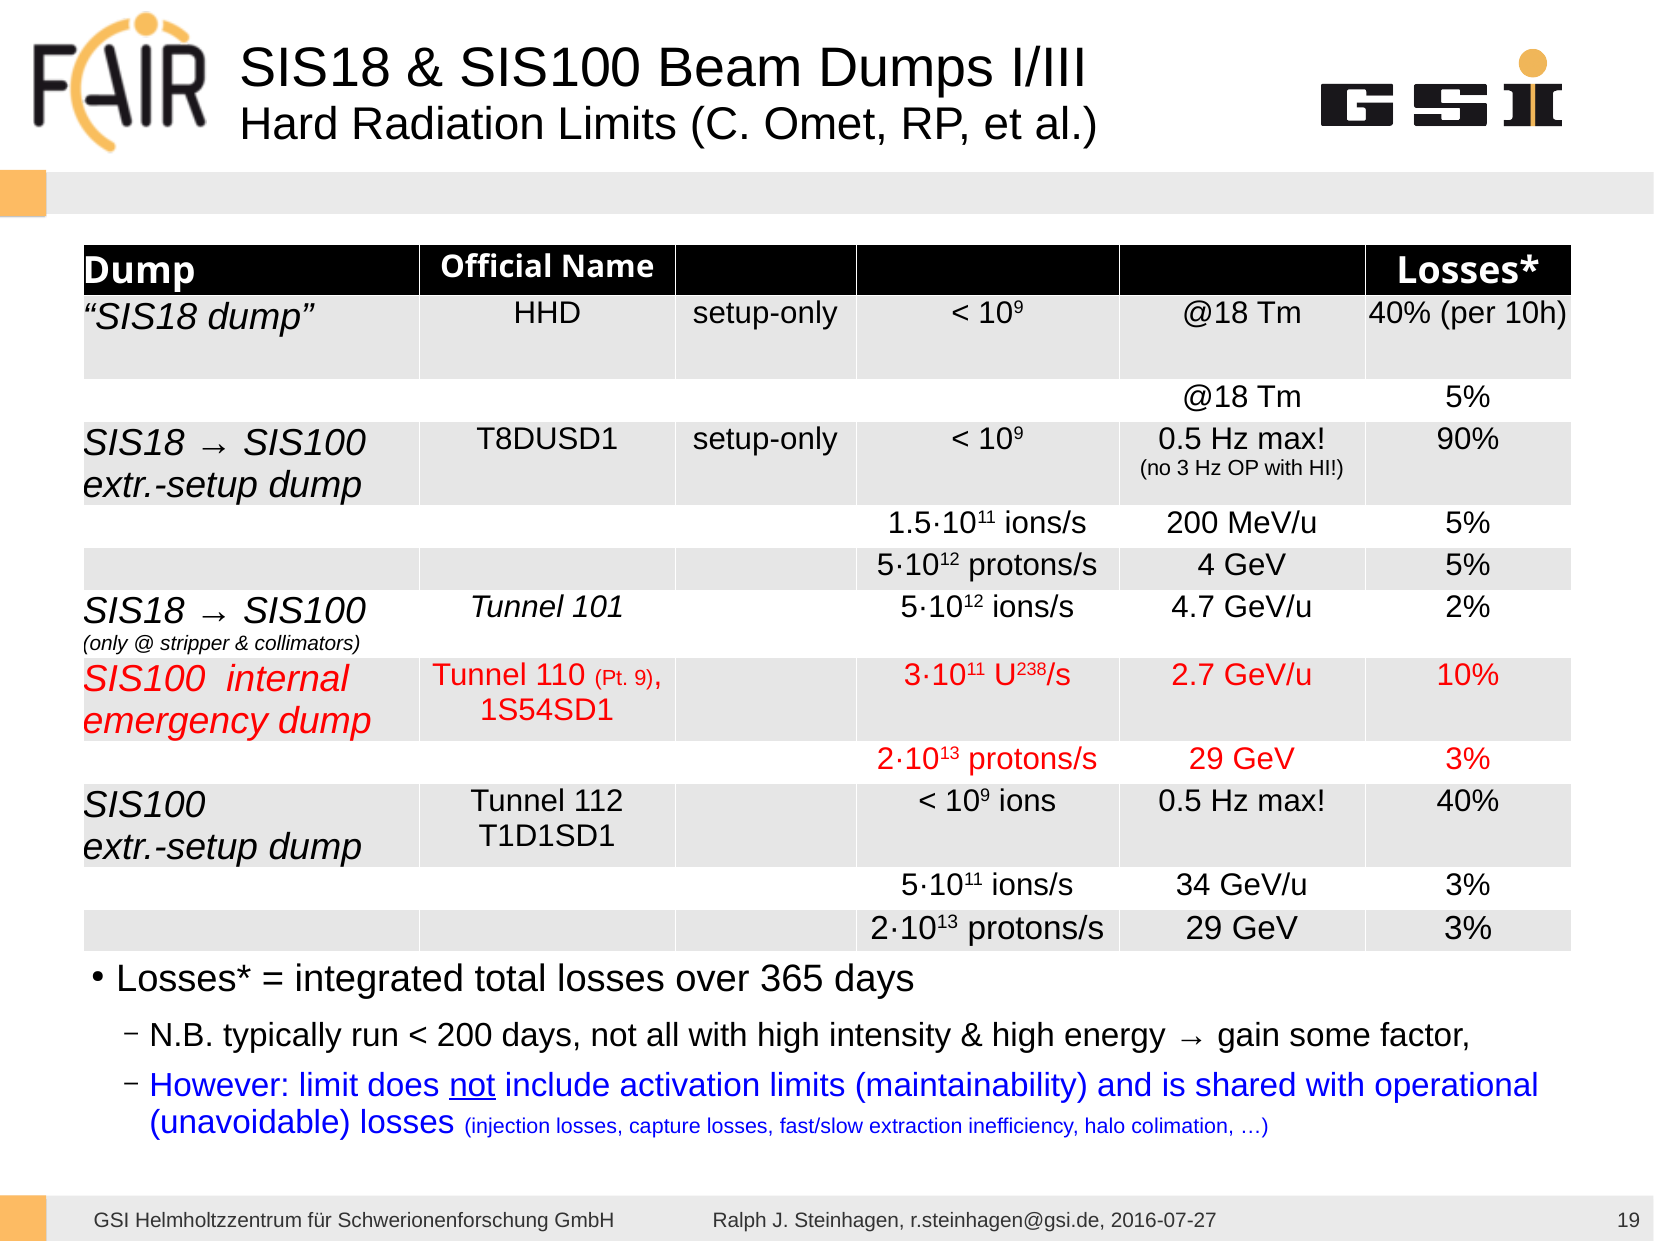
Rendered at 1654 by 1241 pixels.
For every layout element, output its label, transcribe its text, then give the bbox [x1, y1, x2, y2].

table_cell 3% [1366, 742, 1571, 783]
table_cell 2% [1366, 591, 1571, 657]
table_cell 3·1011 U238/s [857, 658, 1119, 741]
table_cell [676, 784, 856, 867]
table_cell [676, 548, 856, 590]
table_cell 5·1012 protons/s [857, 548, 1119, 590]
table_cell 40% (per 10h) [1366, 296, 1571, 379]
table_cell “SIS18 dump” [84, 296, 419, 379]
table_cell Tunnel 101 [420, 591, 675, 657]
table_cell SIS18 → SIS100 extr.-setup dump [84, 422, 419, 505]
table_cell [676, 506, 856, 547]
table_cell setup-only [676, 296, 856, 379]
table_cell [84, 742, 419, 783]
table_cell [676, 591, 856, 657]
table_cell 2·1013 protons/s [857, 742, 1119, 783]
table_cell @18 Tm [1120, 296, 1365, 379]
table_cell [84, 506, 419, 547]
table_cell 4.7 GeV/u [1120, 591, 1365, 657]
table_cell [676, 380, 856, 421]
table_cell @18 Tm [1120, 380, 1365, 421]
table_cell 40% [1366, 784, 1571, 867]
table_cell 10% [1366, 658, 1571, 741]
table_cell SIS100 extr.-setup dump [84, 784, 419, 867]
table_cell 5% [1366, 506, 1571, 547]
table_cell [420, 506, 675, 547]
table_cell [84, 910, 419, 951]
table_cell 5% [1366, 548, 1571, 590]
list Losses* = integrated total losses over 365 days N.B. typically run < 200 days, not all with high intensity & high energy → gain some factor, However: limit does not include activation limits (maintainability) and is shared with operational (unavoidable) losses (injection losses, capture losses, fast/slow extraction inefficiency, halo colimation, …) [82, 956, 1571, 1188]
table_cell SIS100 internal emergency dump [84, 658, 419, 741]
table_cell 2.7 GeV/u [1120, 658, 1365, 741]
table_cell 1.5·1011 ions/s [857, 506, 1119, 547]
table_cell [84, 868, 419, 909]
table_cell < 109 ions [857, 784, 1119, 867]
table_cell 5·1011 ions/s [857, 868, 1119, 909]
table_header Official Name [420, 245, 675, 295]
table_cell [676, 658, 856, 741]
table_cell HHD [420, 296, 675, 379]
table_cell [84, 380, 419, 421]
table_cell [857, 380, 1119, 421]
table_cell 29 GeV [1120, 742, 1365, 783]
table_header Losses* [1366, 245, 1571, 295]
table_header [676, 245, 856, 295]
table_cell SIS18 → SIS100 (only @ stripper & collimators) [84, 591, 419, 657]
picture [33, 10, 207, 155]
table_cell [420, 868, 675, 909]
table_cell T8DUSD1 [420, 422, 675, 505]
table_cell 2·1013 protons/s [857, 910, 1119, 951]
table_cell 5% [1366, 380, 1571, 421]
table_cell [420, 548, 675, 590]
table_cell [84, 548, 419, 590]
table_cell 200 MeV/u [1120, 506, 1365, 547]
table_cell 5·1012 ions/s [857, 591, 1119, 657]
table_cell 3% [1366, 910, 1571, 951]
table_cell [676, 742, 856, 783]
table_cell [676, 868, 856, 909]
table_cell 90% [1366, 422, 1571, 505]
table_cell [420, 742, 675, 783]
table_cell < 109 [857, 422, 1119, 505]
table_header Dump [84, 245, 419, 295]
picture [1319, 46, 1564, 129]
table_cell 3% [1366, 868, 1571, 909]
table_header [1120, 245, 1365, 295]
table_cell 34 GeV/u [1120, 868, 1365, 909]
table_cell Tunnel 112 T1D1SD1 [420, 784, 675, 867]
table_cell [676, 910, 856, 951]
table_cell [420, 910, 675, 951]
table_cell Tunnel 110 (Pt. 9), 1S54SD1 [420, 658, 675, 741]
title SIS18 & SIS100 Beam Dumps I/III Hard Radiation Limits (C. Omet, RP, et al.) [239, 23, 1223, 162]
table_cell < 109 [857, 296, 1119, 379]
table_cell 0.5 Hz max! [1120, 784, 1365, 867]
table_cell 29 GeV [1120, 910, 1365, 951]
table_cell setup-only [676, 422, 856, 505]
table_cell [420, 380, 675, 421]
table_cell 4 GeV [1120, 548, 1365, 590]
table_cell 0.5 Hz max! (no 3 Hz OP with HI!) [1120, 422, 1365, 505]
table_header [857, 245, 1119, 295]
